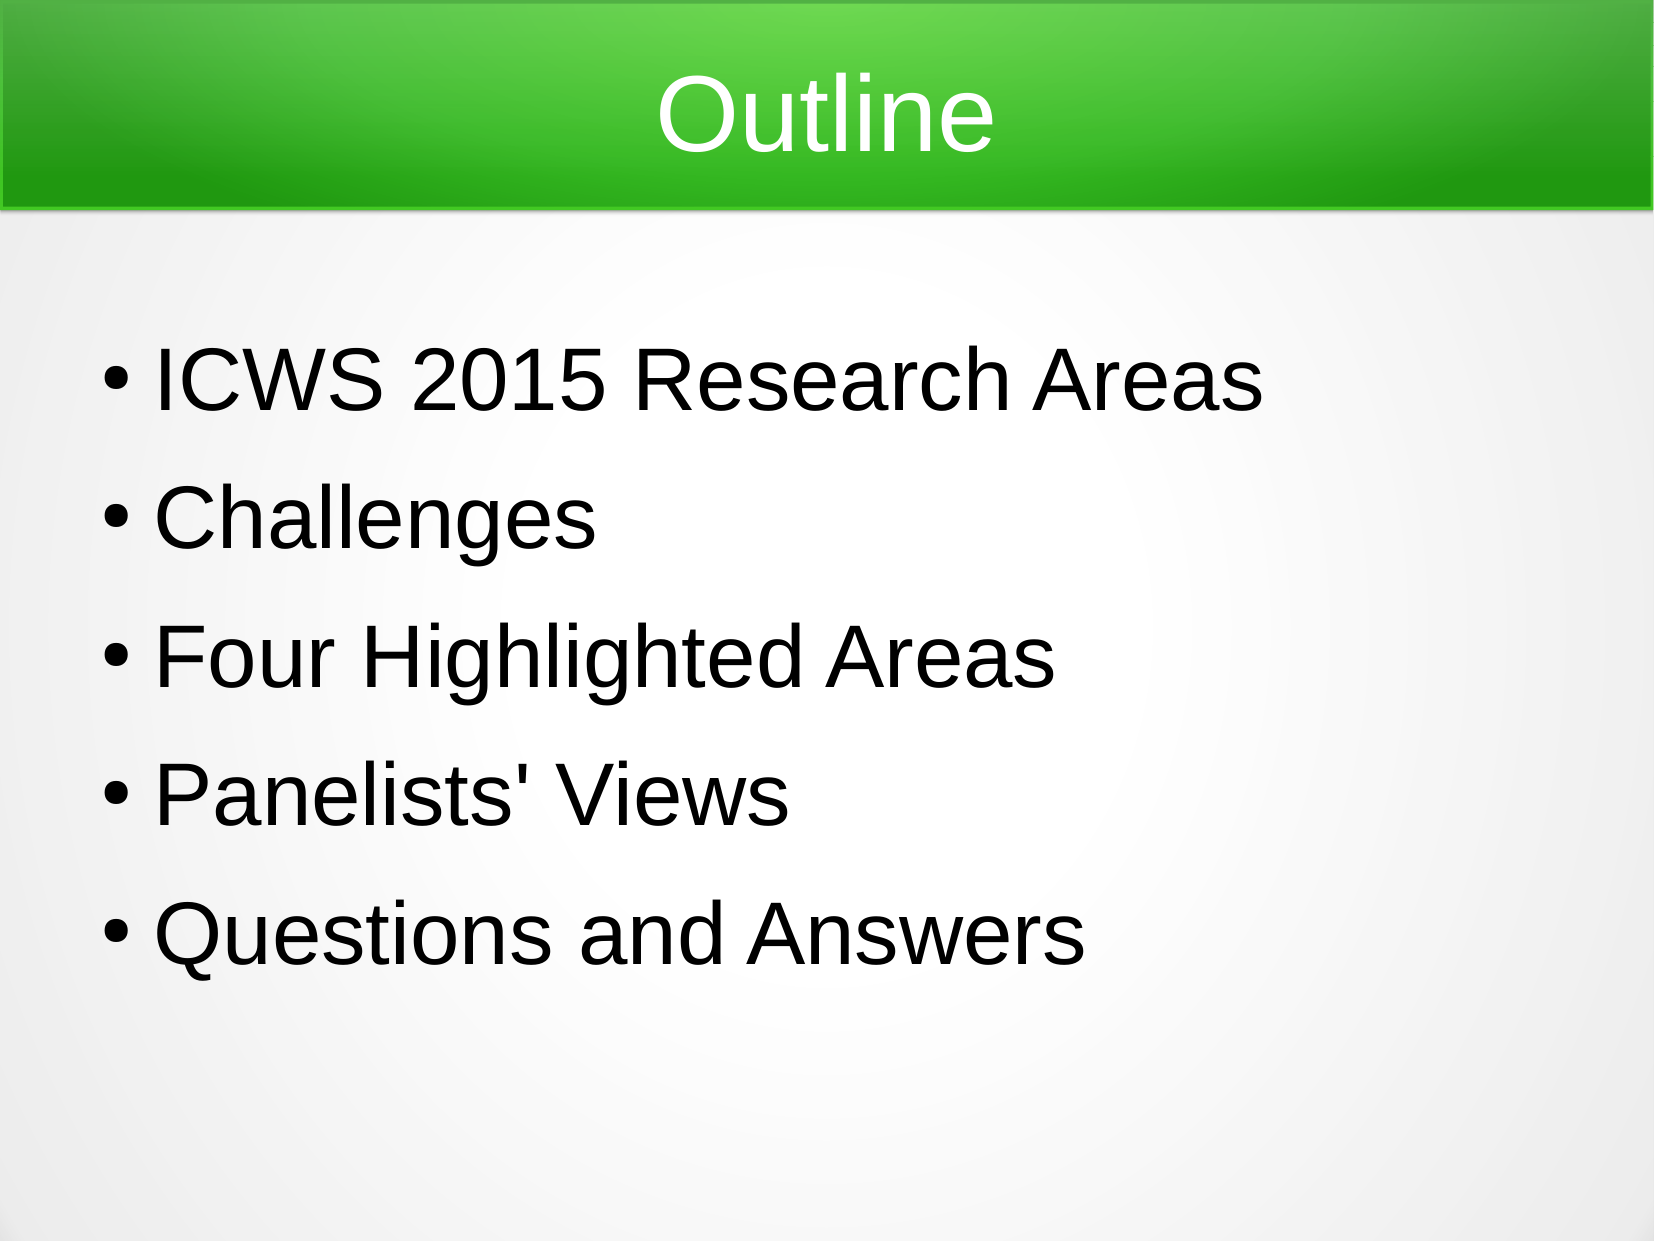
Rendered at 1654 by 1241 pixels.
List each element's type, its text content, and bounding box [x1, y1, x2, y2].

title Outline [82, 49, 1571, 179]
list ICWS 2015 Research Areas Challenges Four Highlighted Areas Panelists' Views Questions and Answers [82, 330, 1538, 1126]
